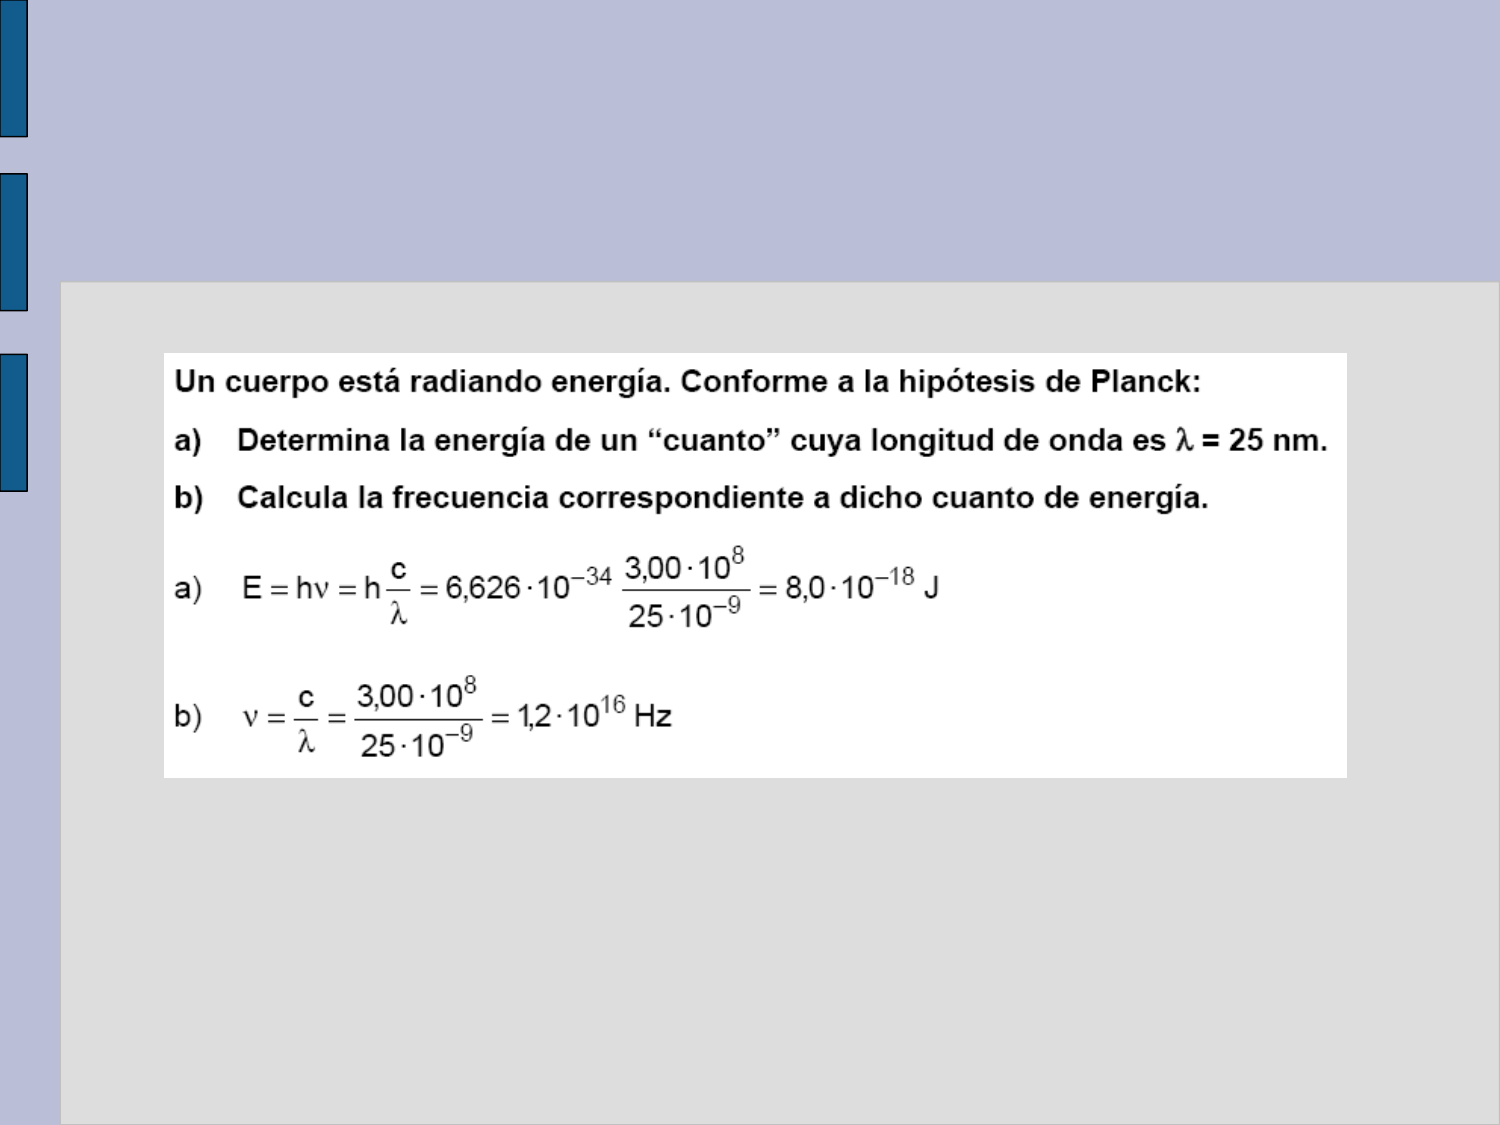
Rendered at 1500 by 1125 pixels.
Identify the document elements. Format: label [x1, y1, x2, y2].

picture [164, 353, 1347, 778]
